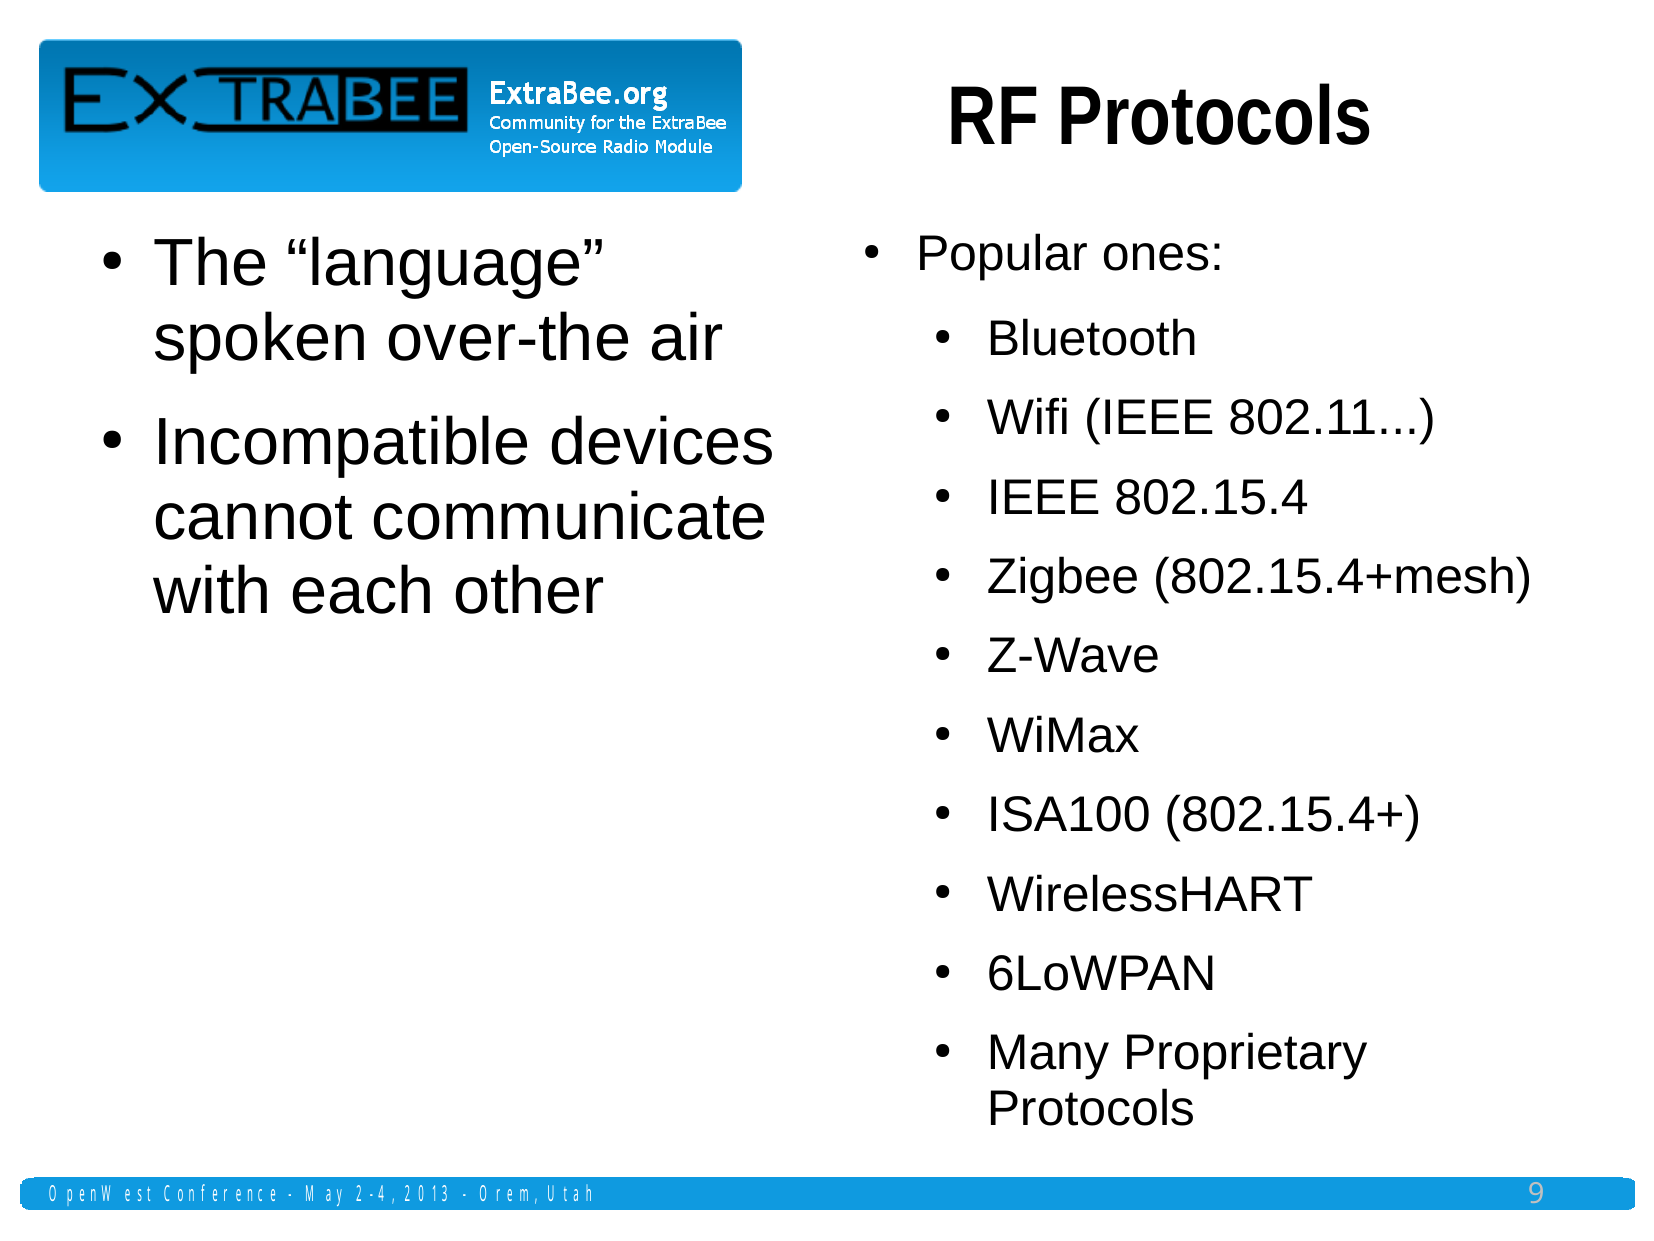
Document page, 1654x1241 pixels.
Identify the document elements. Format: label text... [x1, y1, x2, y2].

picture [35, 31, 748, 199]
list Popular ones: Bluetooth Wifi (IEEE 802.11...) IEEE 802.15.4 Zigbee (802.15.4+mesh) Z-Wave WiMax ISA100 (802.15.4+) WirelessHART 6LoWPAN Many Proprietary Protocols [845, 225, 1572, 1137]
title RF Protocols [750, 49, 1571, 188]
picture [10, 1173, 1648, 1215]
list The “language” spoken over-the air Incompatible devices cannot communicate with each other [82, 225, 809, 1126]
